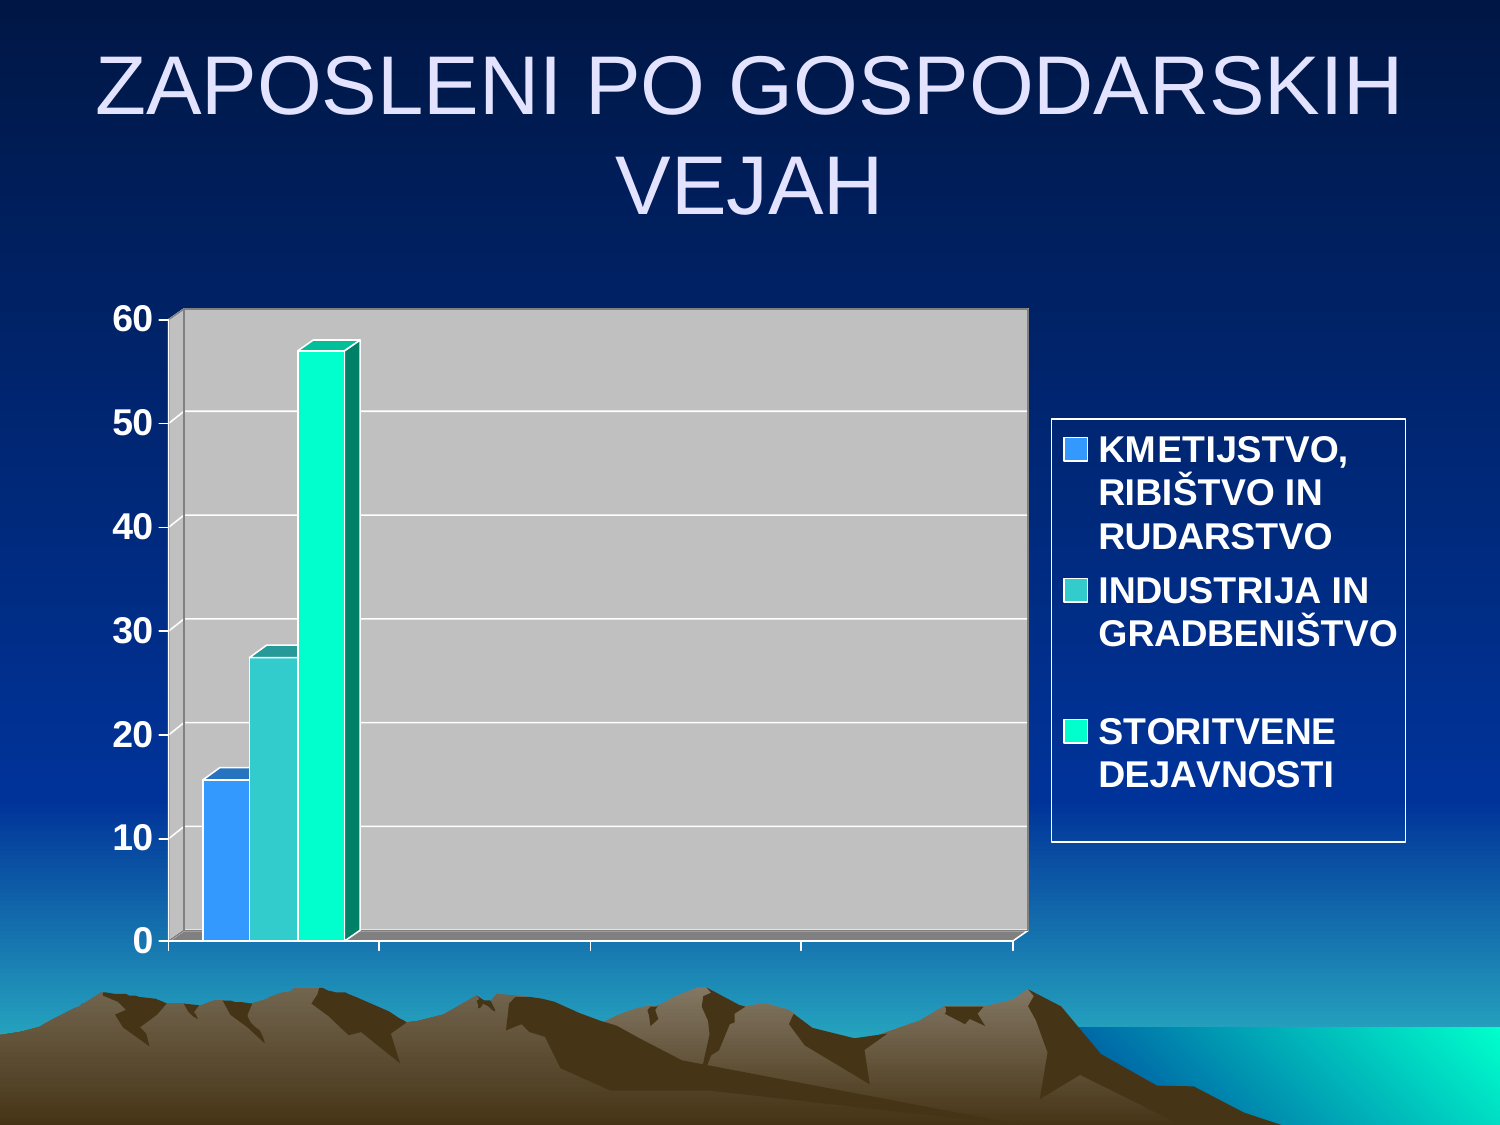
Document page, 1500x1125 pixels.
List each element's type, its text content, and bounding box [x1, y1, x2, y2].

picture [75, 262, 1421, 1000]
title ZAPOSLENI PO GOSPODARSKIH VEJAH [75, 37, 1425, 225]
